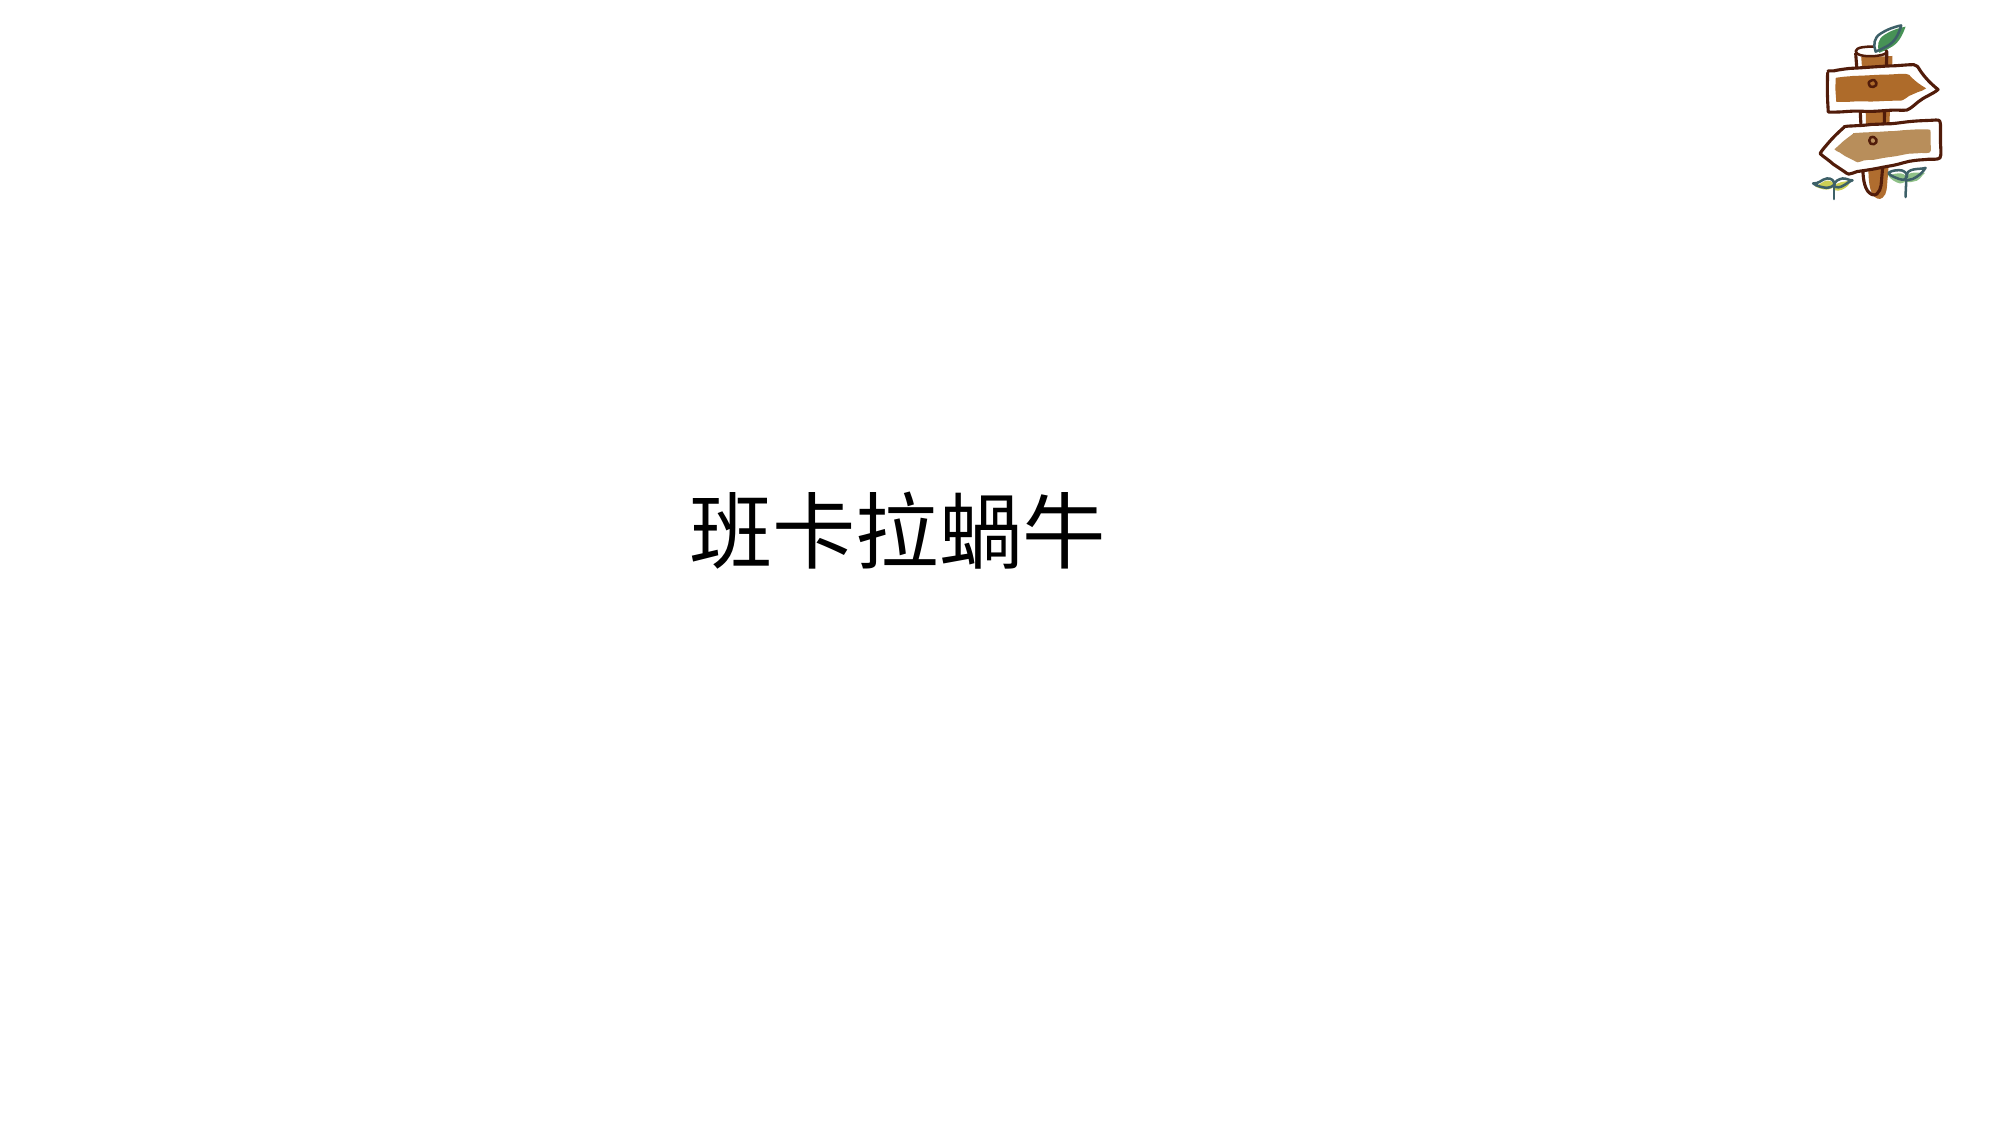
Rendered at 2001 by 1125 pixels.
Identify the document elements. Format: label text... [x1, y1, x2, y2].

text_box 班卡拉蝸牛 [674, 471, 1464, 689]
picture [1811, 24, 1944, 201]
